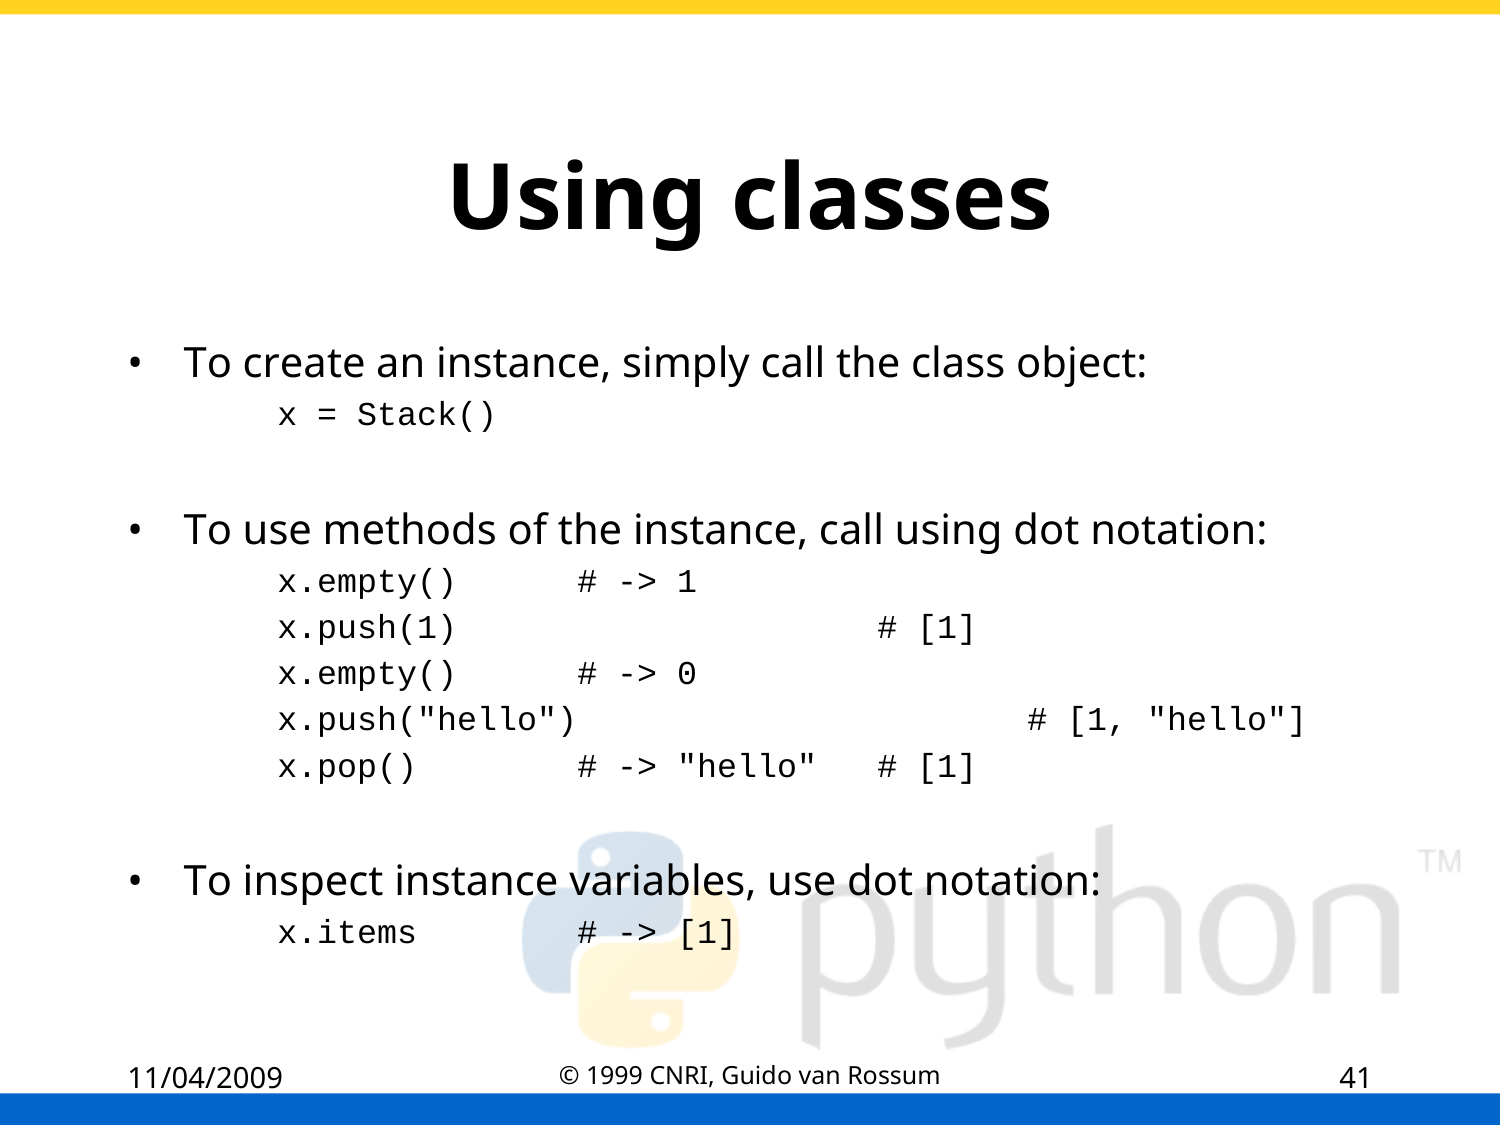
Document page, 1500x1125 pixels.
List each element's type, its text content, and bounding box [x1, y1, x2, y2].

title Using classes [112, 99, 1388, 288]
list To create an instance, simply call the class object: x = Stack() To use methods of the instance, call using dot notation: x.empty() # -> 1 x.push(1) # [1] x.empty() # -> 0 x.push("hello") # [1, "hello"] x.pop() # -> "hello" # [1] To inspect instance variables, use dot notation: x.items # -> [1] [112, 324, 1388, 1001]
